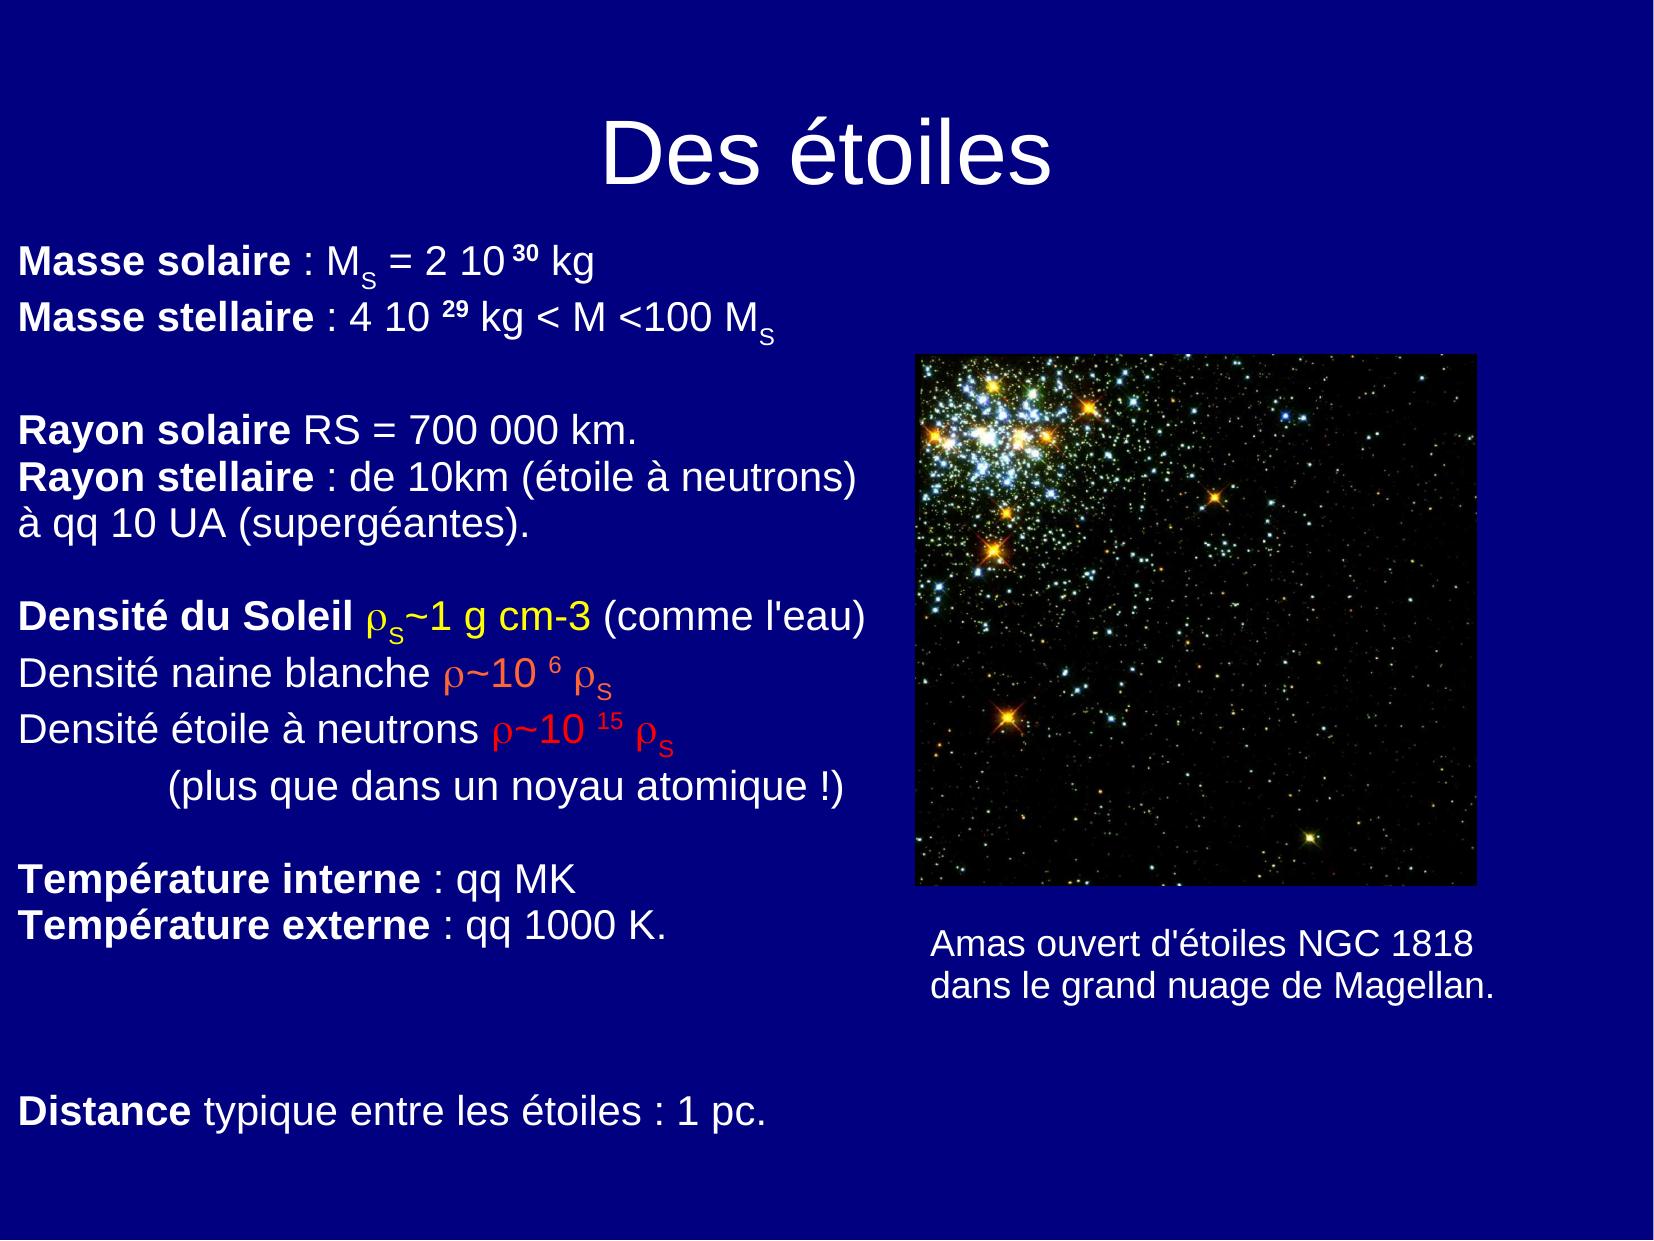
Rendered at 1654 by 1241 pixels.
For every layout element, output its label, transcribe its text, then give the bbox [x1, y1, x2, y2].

text_box Amas ouvert d'étoiles NGC 1818 dans le grand nuage de Magellan. [915, 915, 1511, 1057]
title Des étoiles [82, 56, 1571, 250]
picture [915, 354, 1477, 886]
subtitle Masse solaire : MS = 2 10 30 kg Masse stellaire : 4 10 29 kg < M <100 MS Rayon solaire RS = 700 000 km. Rayon stellaire : de 10km (étoile à neutrons) à qq 10 UA (supergéantes). Densité du Soleil rS~1 g cm-3 (comme l'eau) Densité naine blanche r~10 6 rS Densité étoile à neutrons r~10 15 rS (plus que dans un noyau atomique !) Température interne : qq MK Température externe : qq 1000 K. Distance typique entre les étoiles : 1 pc. [17, 130, 1034, 1241]
